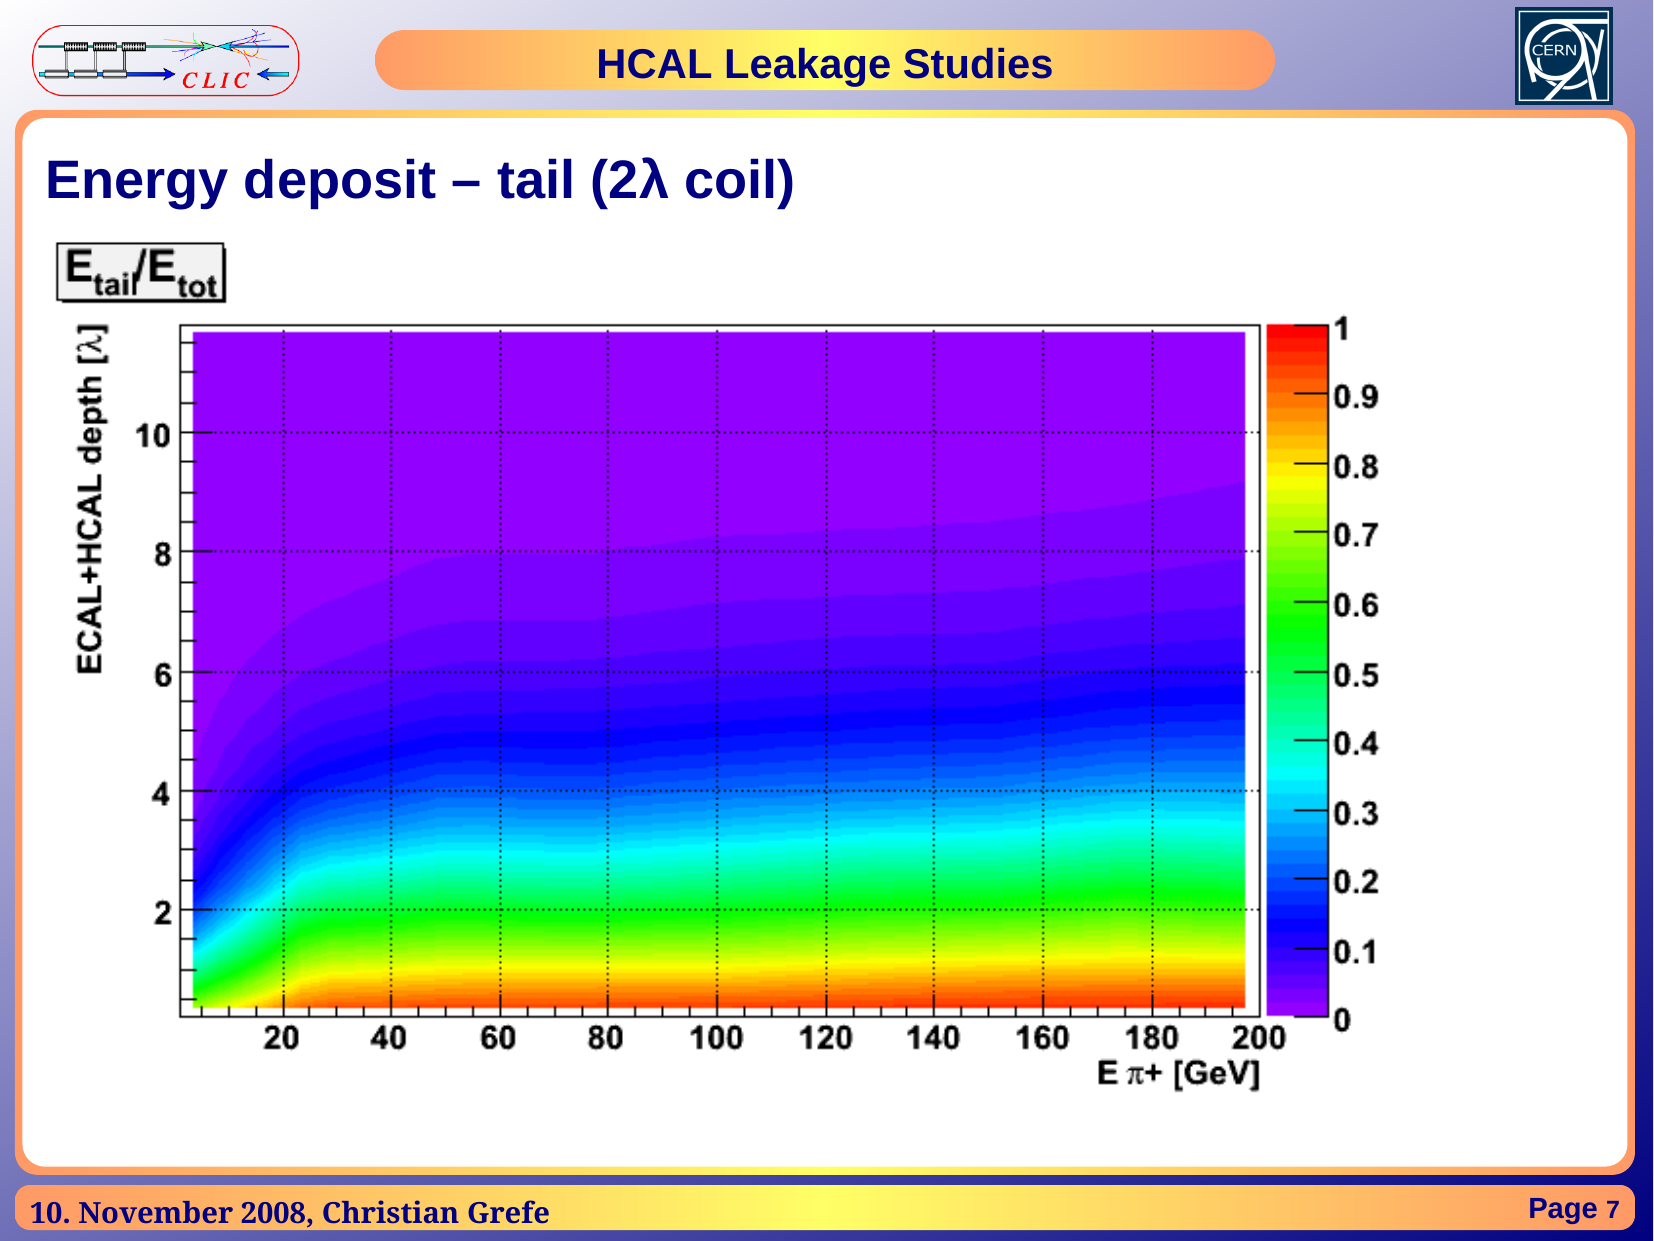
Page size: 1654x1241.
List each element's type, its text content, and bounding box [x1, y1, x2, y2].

picture [30, 22, 301, 98]
picture [1515, 7, 1613, 105]
picture [45, 239, 1396, 1104]
title Energy deposit – tail (2λ coil) [45, 142, 1606, 218]
